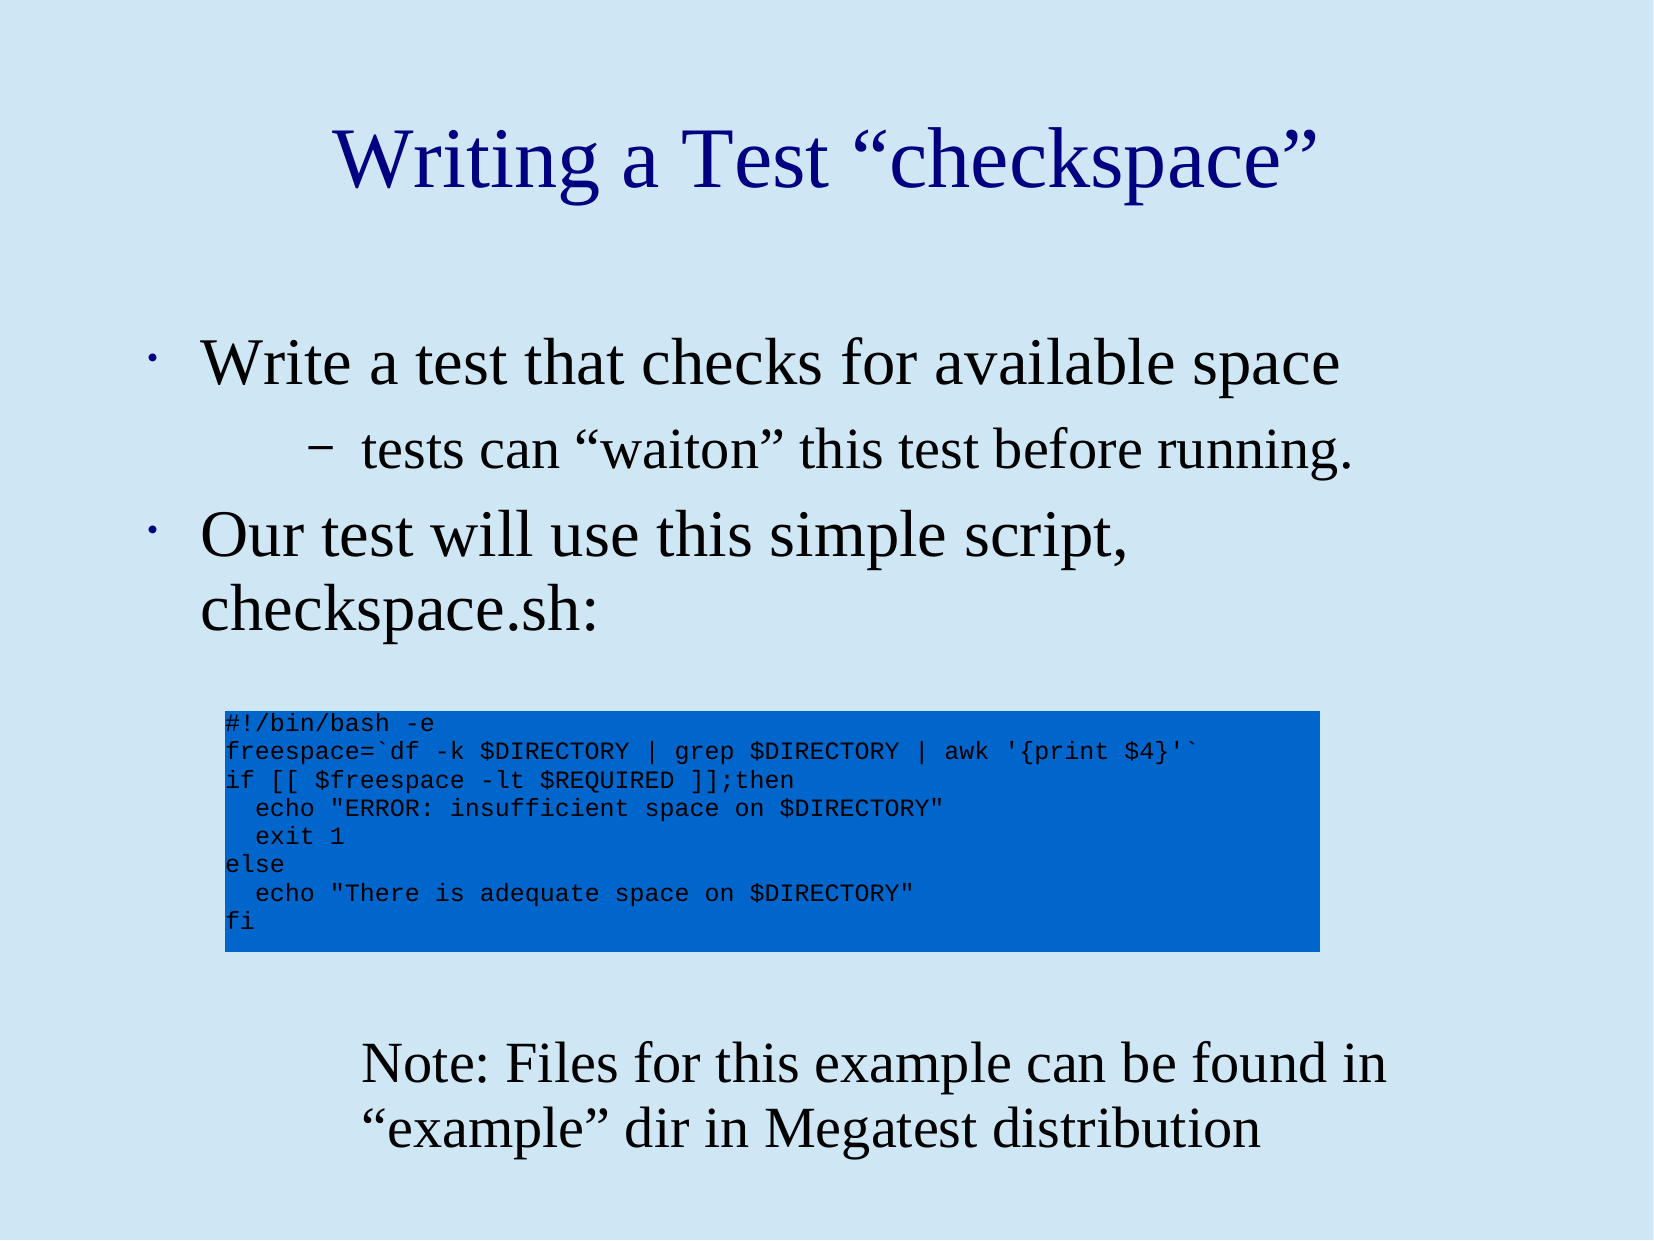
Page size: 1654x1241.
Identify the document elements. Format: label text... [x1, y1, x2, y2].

list Write a test that checks for available space tests can “waiton” this test before running. Our test will use this simple script, checkspace.sh: Note: Files for this example can be found in “example” dir in Megatest distribution [129, 324, 1489, 1162]
table_header #!/bin/bash -e freespace=`df -k $DIRECTORY | grep $DIRECTORY | awk '{print $4}'` if [[ $freespace -lt $REQUIRED ]];then echo "ERROR: insufficient space on $DIRECTORY" exit 1 else echo "There is adequate space on $DIRECTORY" fi [225, 711, 1320, 952]
title Writing a Test “checkspace” [82, 55, 1571, 263]
